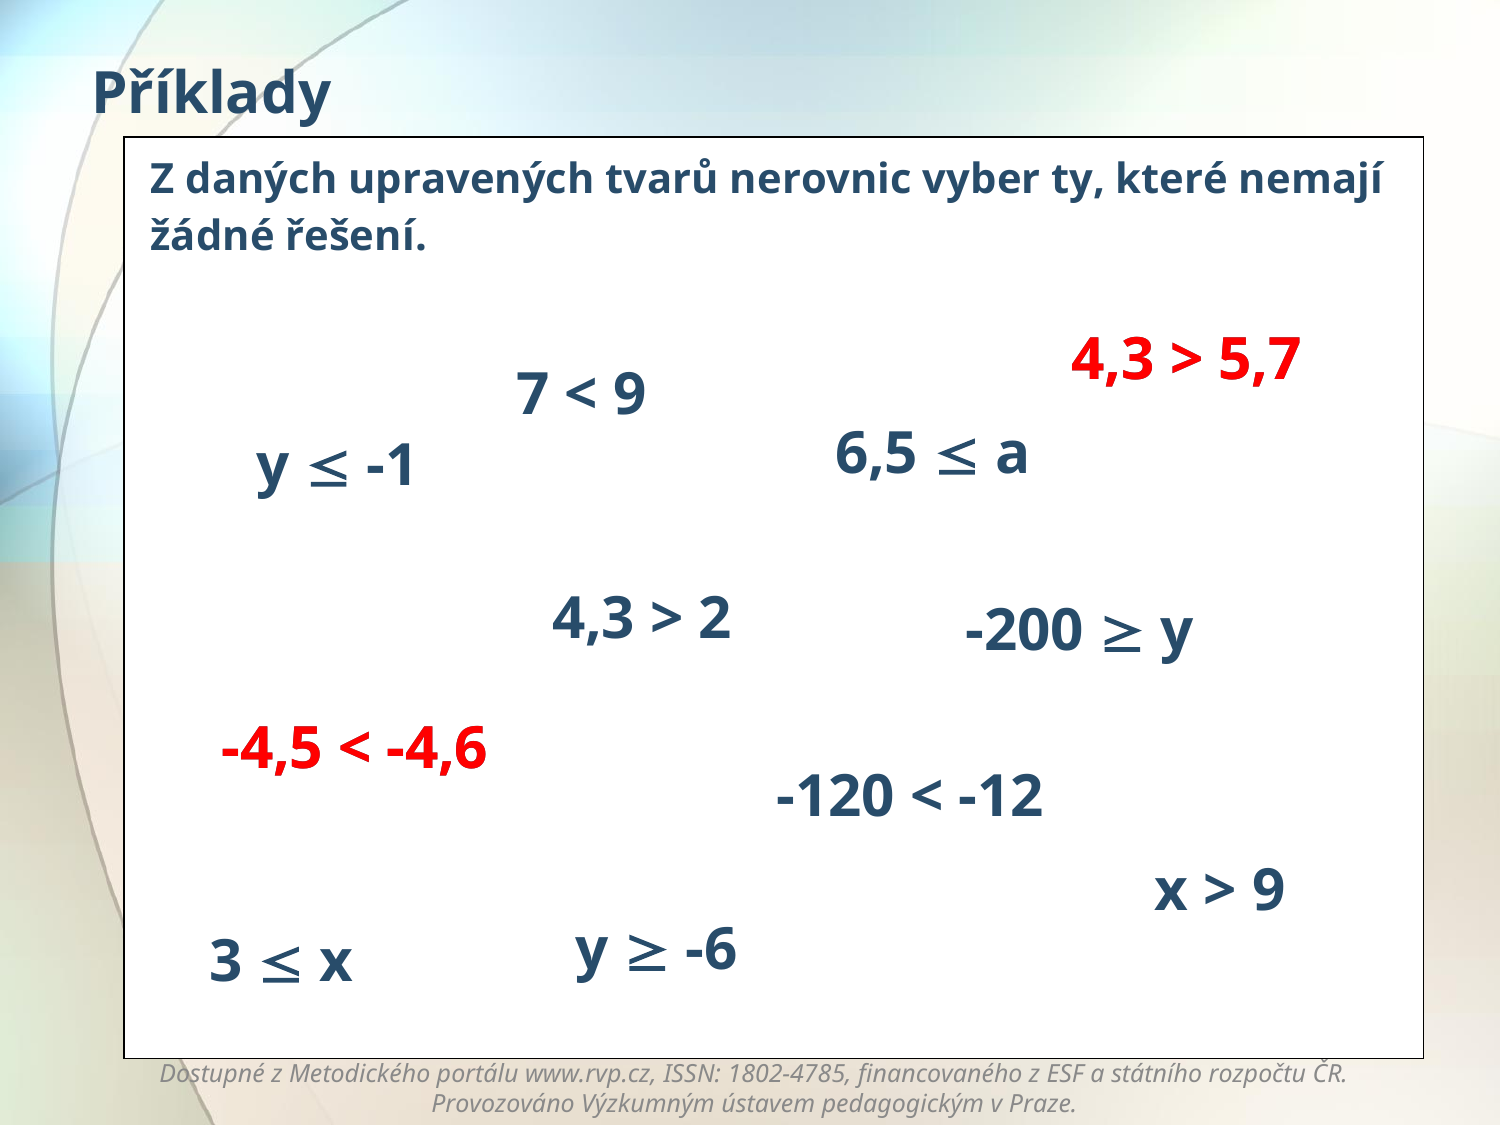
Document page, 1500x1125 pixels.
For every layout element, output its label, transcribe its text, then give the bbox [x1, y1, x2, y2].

text_box 7 < 9 [501, 350, 715, 433]
text_box [123, 137, 1424, 1059]
text_box 3  x [194, 916, 408, 1000]
text_box y  -1 [242, 420, 455, 504]
title Z daných upravených tvarů nerovnic vyber ty, které nemají žádné řešení. [135, 148, 1412, 264]
text_box x > 9 [1139, 846, 1353, 929]
text_box y  -6 [560, 904, 857, 988]
text_box 4,3 > 5,7 [1057, 314, 1377, 398]
text_box 4,3 > 2 [537, 574, 857, 657]
text_box -200  y [950, 586, 1247, 669]
text_box -120 < -12 [761, 751, 1093, 835]
text_box Příklady [76, 42, 1402, 138]
text_box 6,5  a [820, 408, 1069, 492]
picture [0, 0, 1500, 1125]
text_box -4,5 < -4,6 [206, 704, 538, 787]
